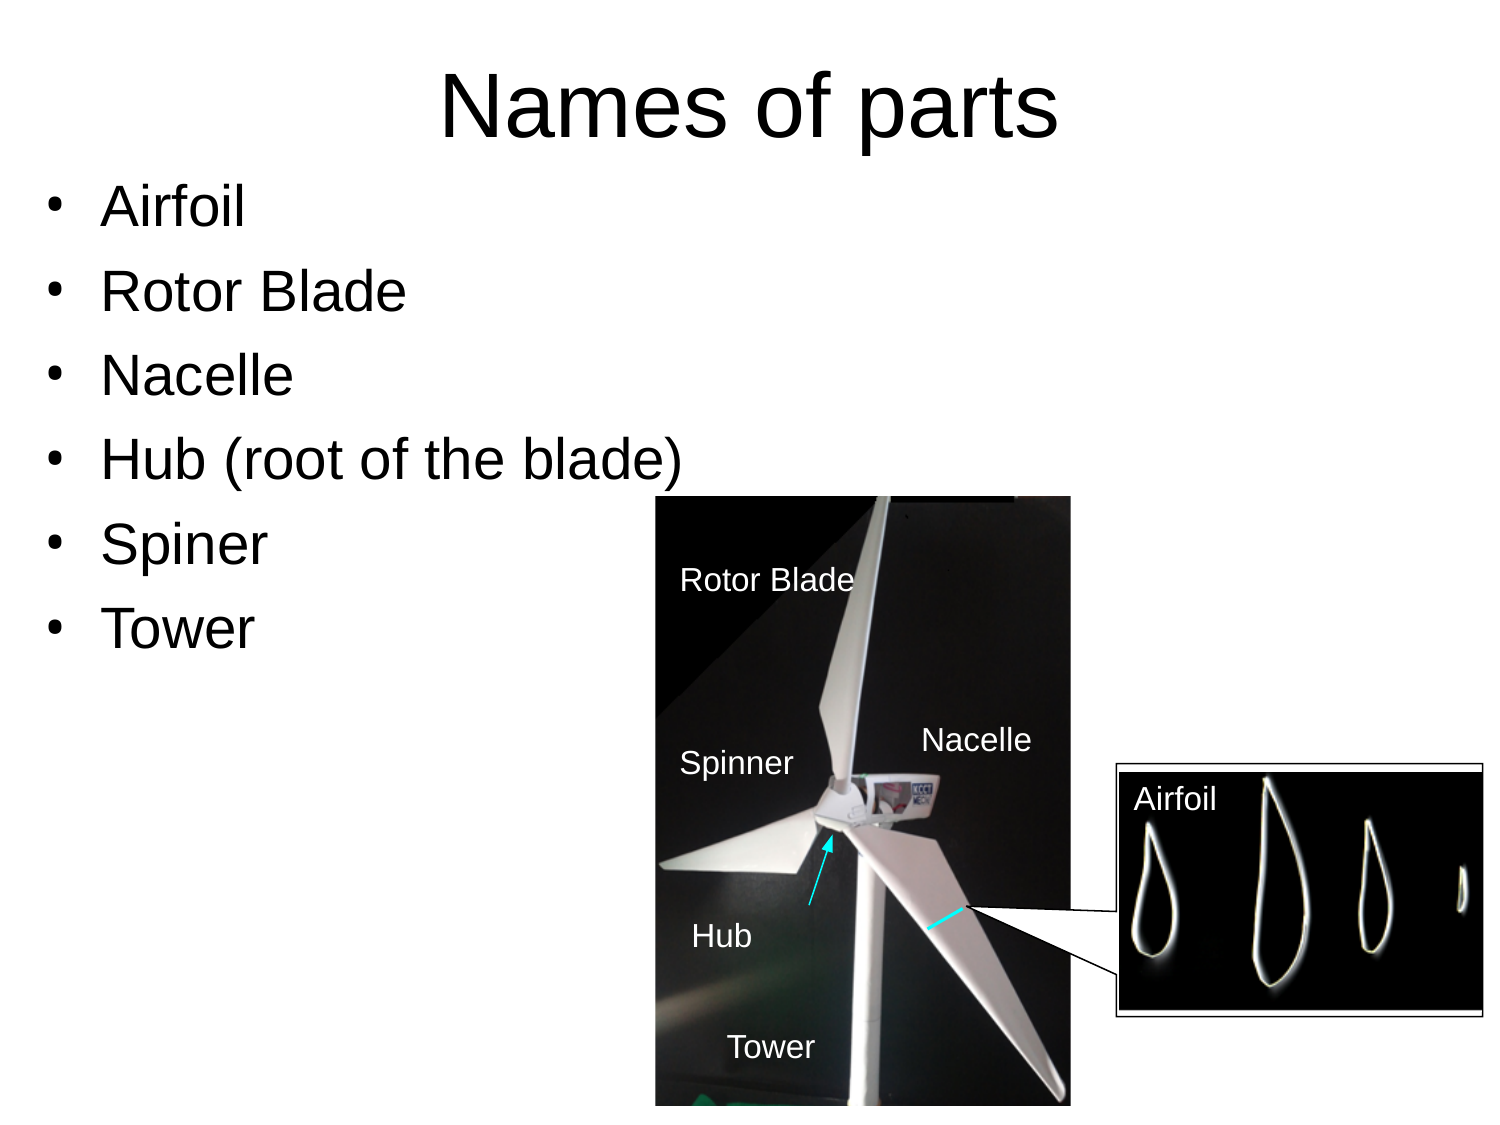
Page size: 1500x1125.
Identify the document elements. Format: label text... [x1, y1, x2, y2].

text_box [966, 763, 1483, 1017]
text_box Rotor Blade [667, 556, 928, 587]
text_box Spinner [667, 739, 886, 792]
title Names of parts [75, 7, 1426, 195]
text_box Hub [679, 912, 898, 953]
picture [1119, 772, 1483, 1012]
picture [655, 496, 1071, 1106]
list Airfoil Rotor Blade Nacelle Hub (root of the blade) Spiner Tower [29, 160, 1380, 904]
text_box Tower [714, 1023, 875, 1055]
text_box Airfoil [1121, 775, 1282, 816]
text_box Nacelle [908, 716, 1070, 757]
